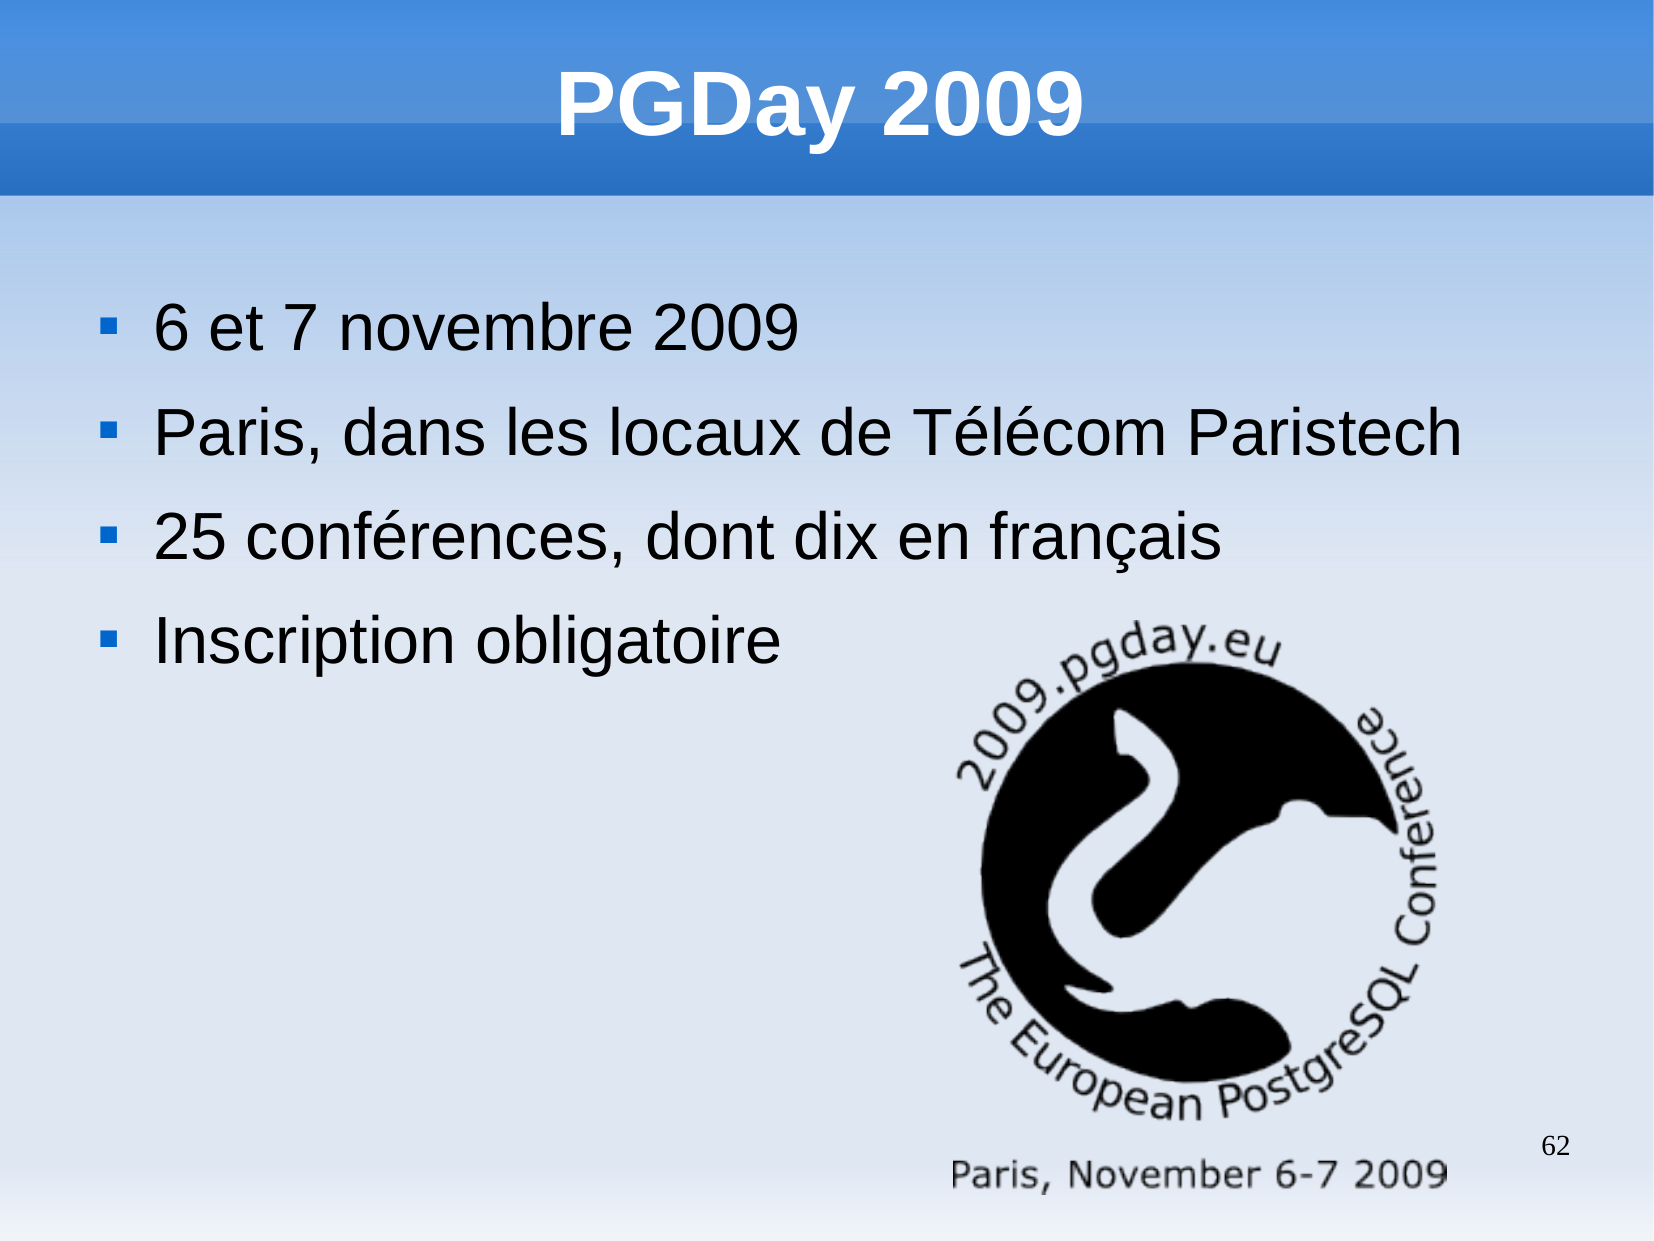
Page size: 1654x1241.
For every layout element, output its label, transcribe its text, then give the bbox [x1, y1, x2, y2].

title PGDay 2009 [76, 7, 1565, 200]
picture [0, 0, 1654, 1241]
list 6 et 7 novembre 2009 Paris, dans les locaux de Télécom Paristech 25 conférences, dont dix en français Inscription obligatoire [82, 290, 1571, 1094]
